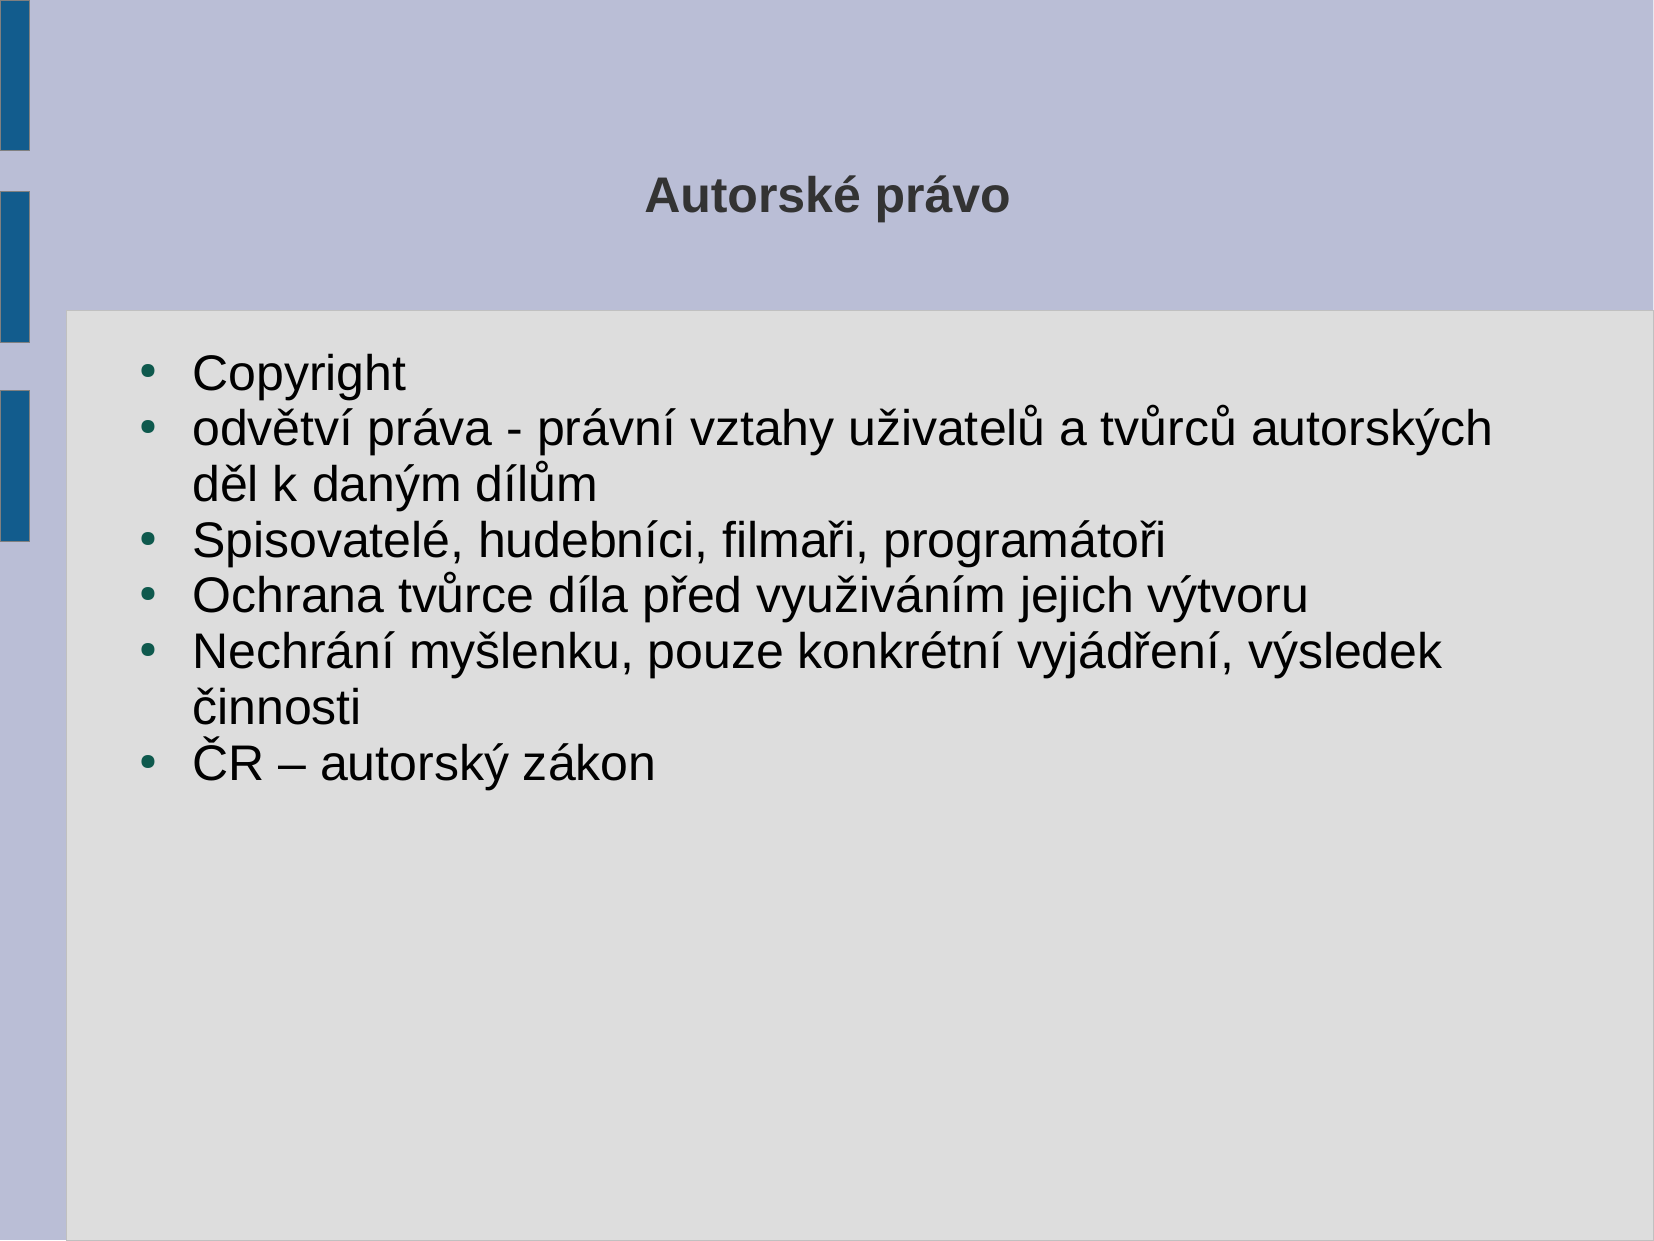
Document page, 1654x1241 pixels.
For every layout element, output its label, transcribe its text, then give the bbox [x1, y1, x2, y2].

title Autorské právo [121, 91, 1534, 299]
list Copyright odvětví práva - právní vztahy uživatelů a tvůrců autorských děl k daným dílům Spisovatelé, hudebníci, filmaři, programátoři Ochrana tvůrce díla před využiváním jejich výtvoru Nechrání myšlenku, pouze konkrétní vyjádření, výsledek činnosti ČR – autorský zákon [121, 344, 1534, 1127]
